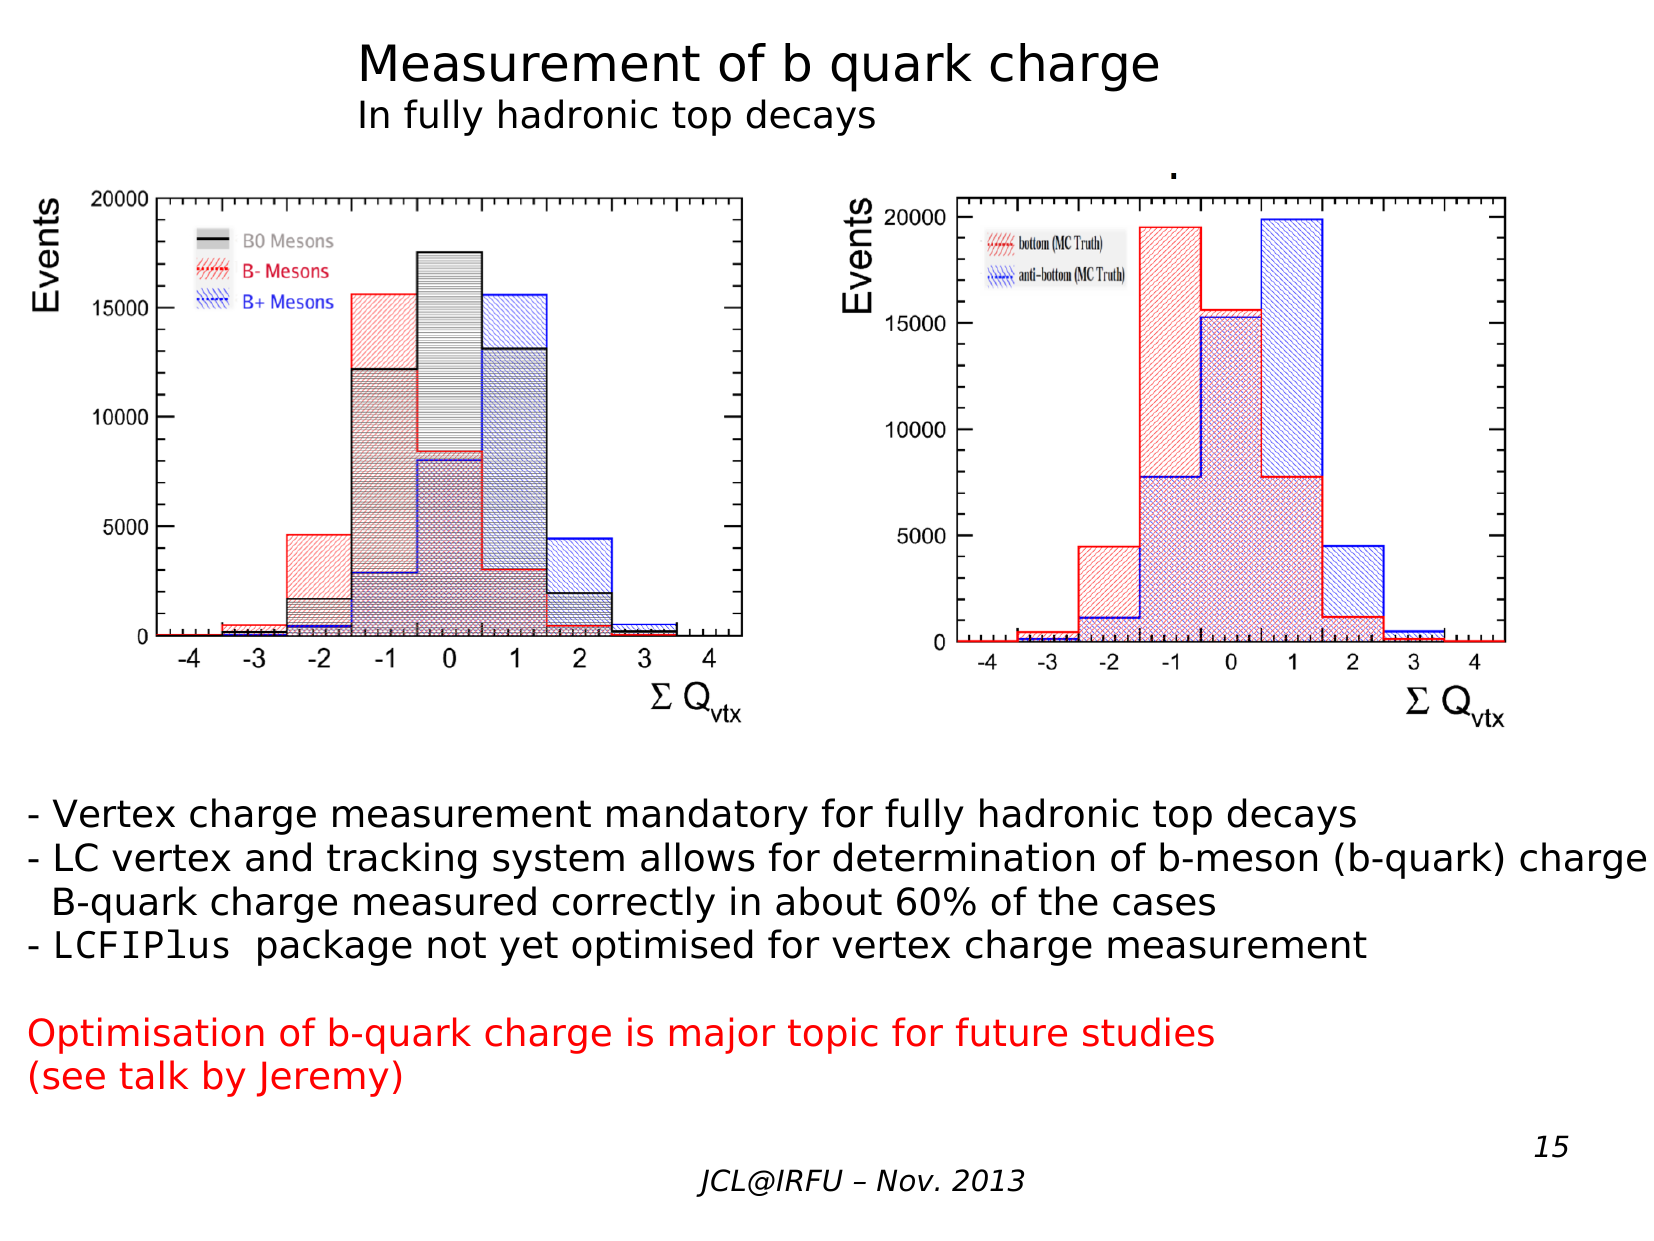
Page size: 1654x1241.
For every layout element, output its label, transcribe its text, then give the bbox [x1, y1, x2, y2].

picture [823, 173, 1552, 737]
picture [11, 172, 770, 735]
text_box Measurement of b quark charge In fully hadronic top decays [342, 27, 1175, 145]
text_box - Vertex charge measurement mandatory for fully hadronic top decays - LC vertex and tracking system allows for determination of b-meson (b-quark) charge B-quark charge measured correctly in about 60% of the cases - LCFIPlus package not yet optimised for vertex charge measurement Optimisation of b-quark charge is major topic for future studies (see talk by Jeremy) [12, 785, 1654, 1106]
